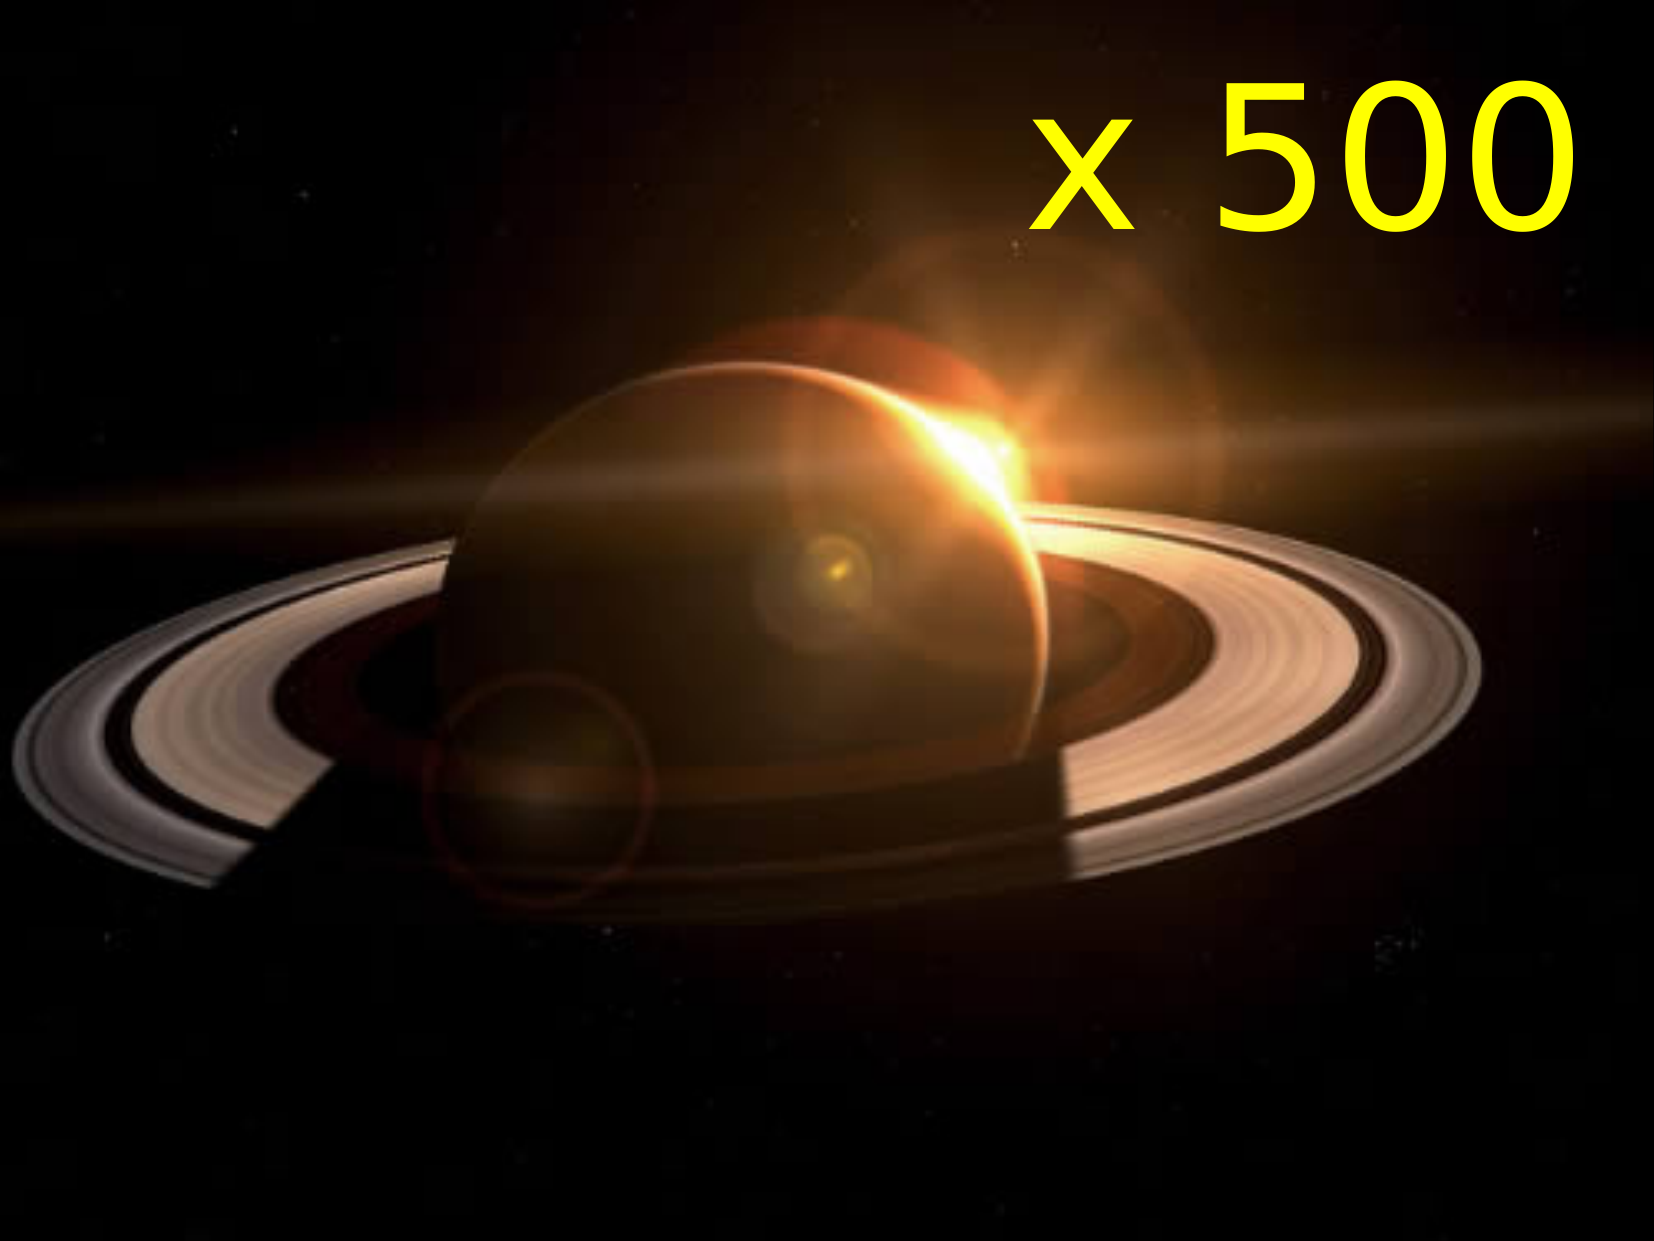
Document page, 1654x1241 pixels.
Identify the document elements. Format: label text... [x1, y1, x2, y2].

picture [0, 0, 1654, 1241]
text_box x 500 [1008, 35, 1603, 284]
